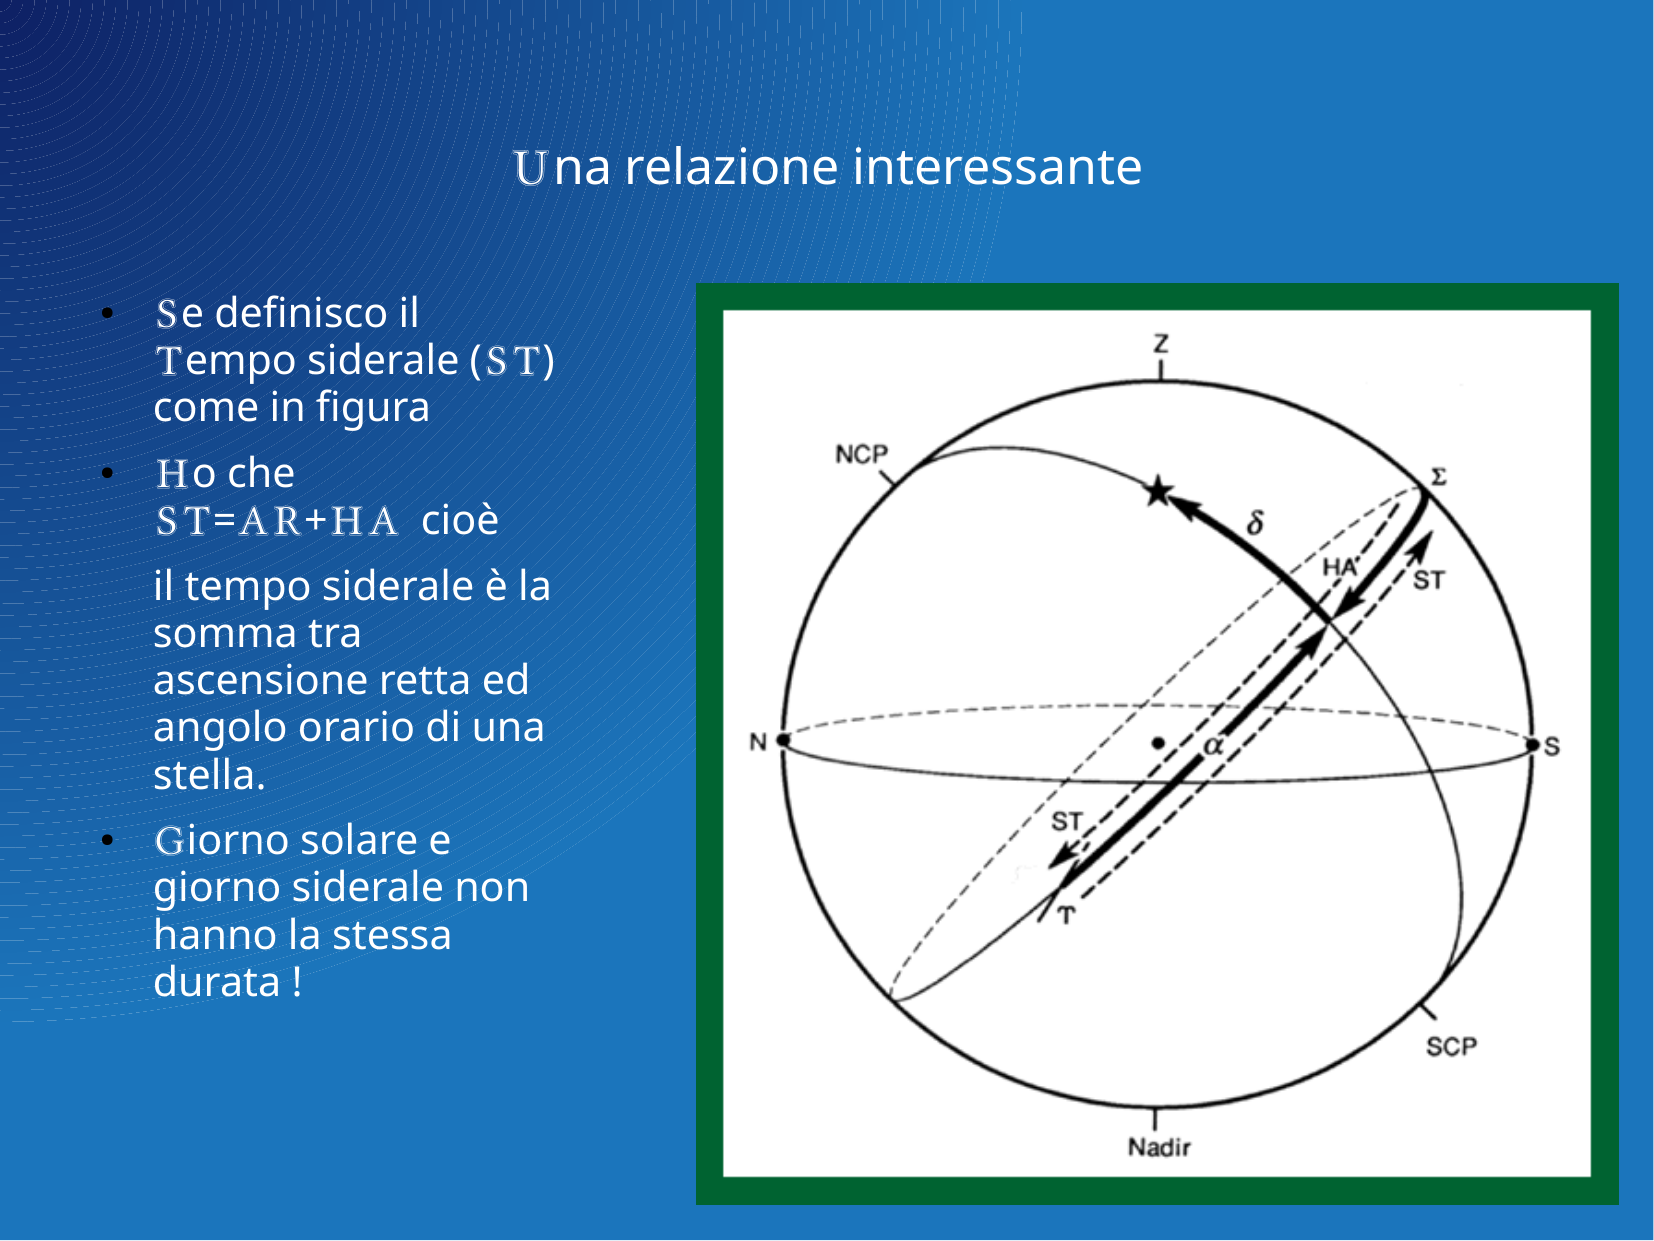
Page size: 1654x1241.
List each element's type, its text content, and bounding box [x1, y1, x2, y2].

list Se definisco il Tempo siderale (ST) come in figura Ho che ST=AR+HA cioè il tempo siderale è la somma tra ascensione retta ed angolo orario di una stella. Giorno solare e giorno siderale non hanno la stessa durata ! [82, 290, 567, 1010]
picture [696, 283, 1619, 1205]
title Una relazione interessante [82, 64, 1571, 272]
